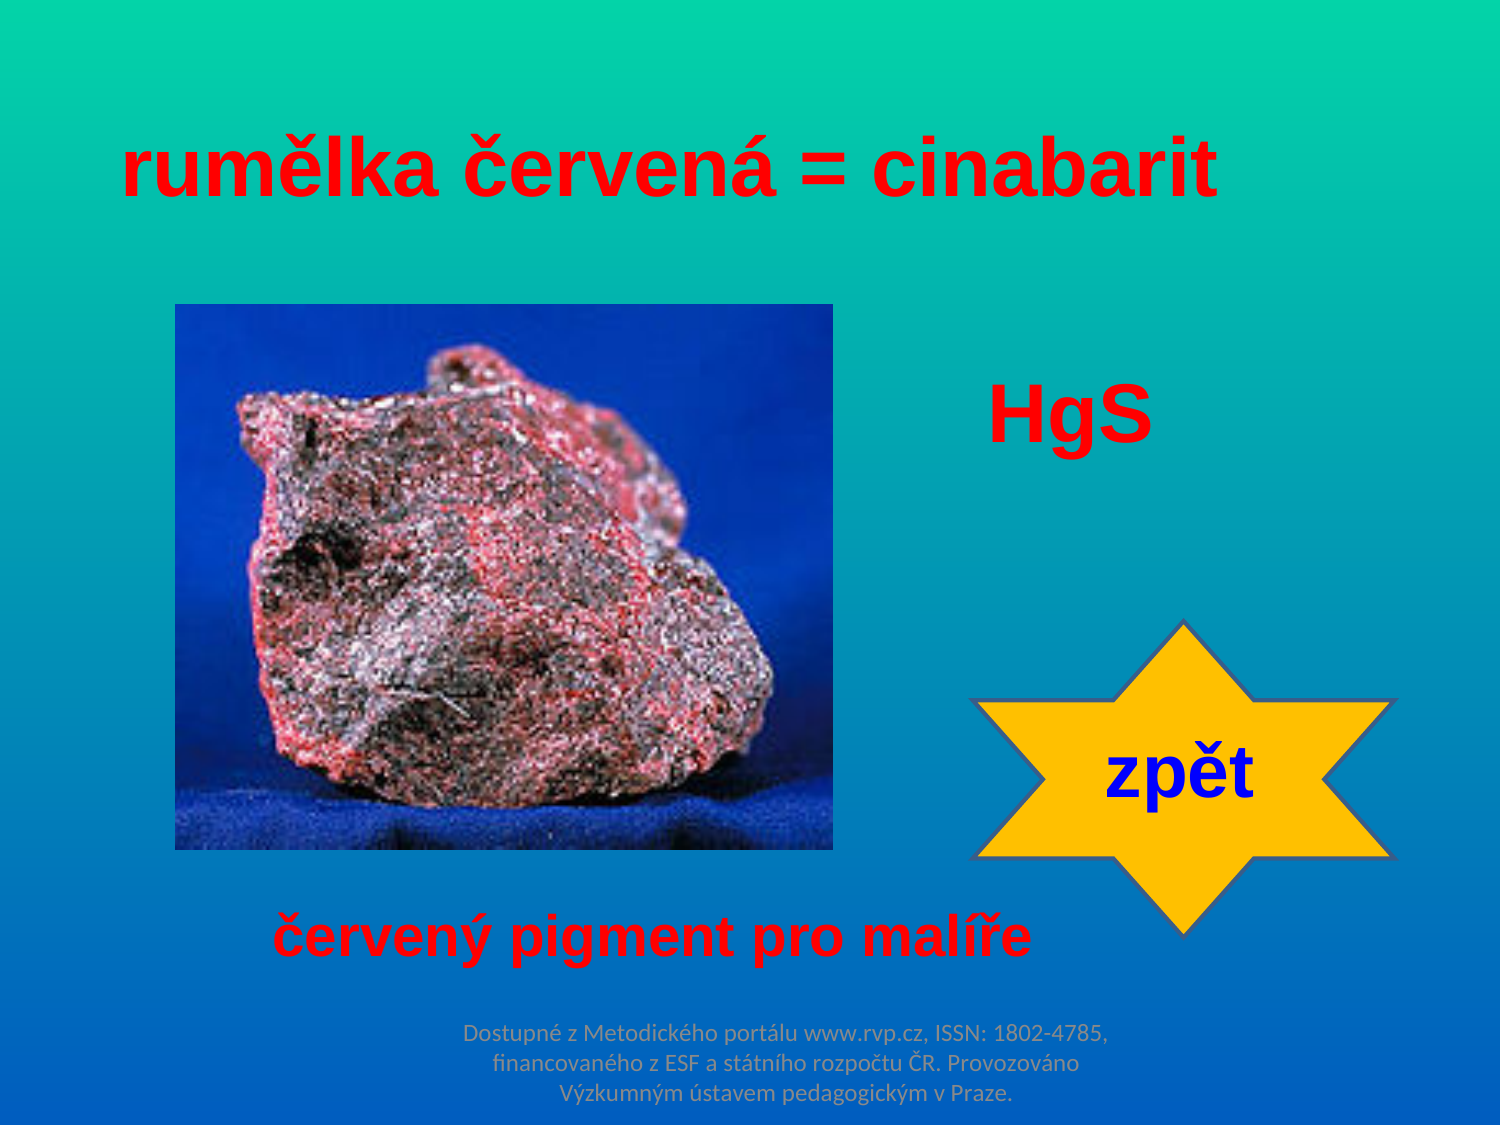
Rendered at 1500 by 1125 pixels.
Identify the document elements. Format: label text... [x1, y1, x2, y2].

text_box Dostupné z Metodického portálu www.rvp.cz, ISSN: 1802-4785, financovaného z ESF a státního rozpočtu ČR. Provozováno Výzkumným ústavem pedagogickým v Praze. [421, 1031, 1152, 1092]
text_box červený pigment pro malíře [257, 890, 1360, 977]
text_box HgS [972, 351, 1454, 468]
picture [0, 304, 1500, 849]
text_box rumělka červená = cinabarit [105, 105, 1325, 221]
text_box zpět [1089, 714, 1290, 821]
text_box [972, 621, 1395, 938]
